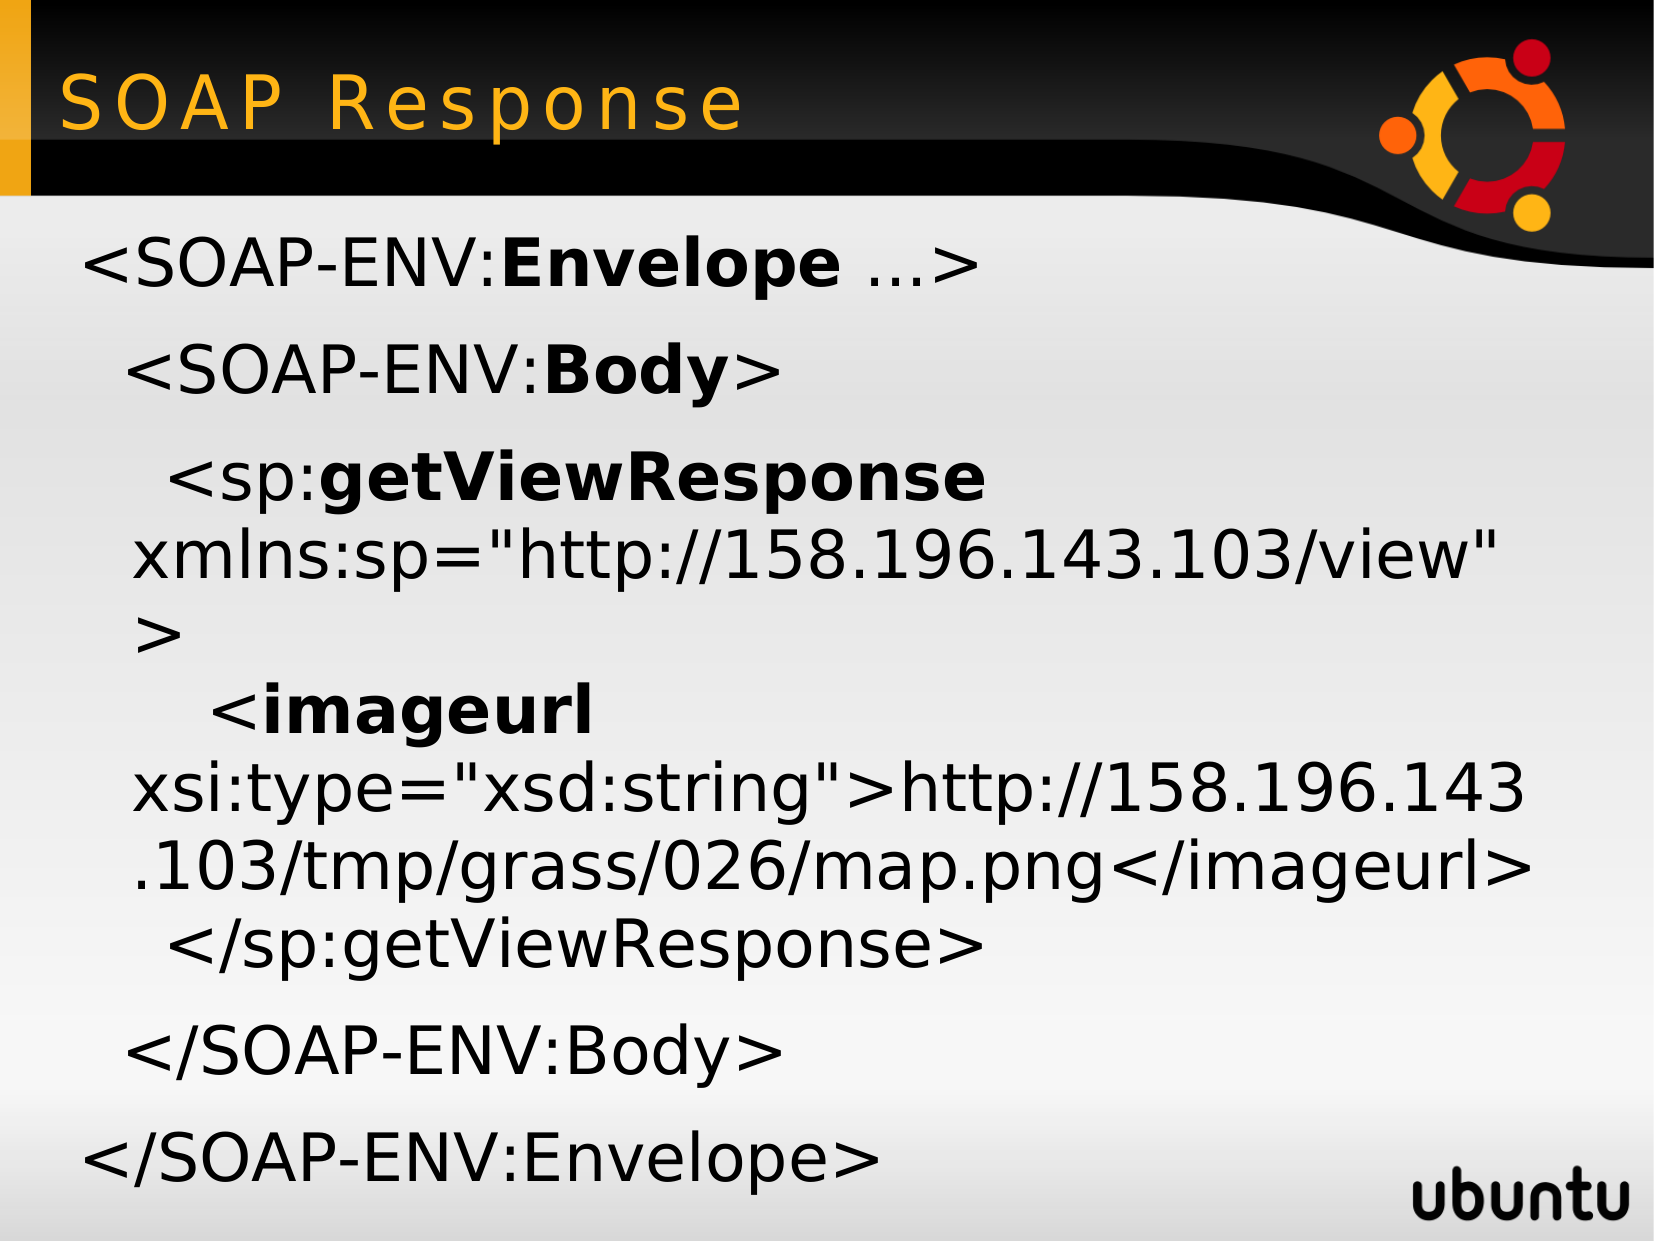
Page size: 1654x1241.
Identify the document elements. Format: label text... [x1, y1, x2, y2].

list <SOAP-ENV:Envelope ...> <SOAP-ENV:Body> <sp:getViewResponse xmlns:sp="http://158.196.143.103/view"> <imageurl xsi:type="xsd:string">http://158.196.143.103/tmp/grass/026/map.png</imageurl> </sp:getViewResponse> </SOAP-ENV:Body> </SOAP-ENV:Envelope> [60, 224, 1549, 1198]
title SOAP Response [59, 29, 1270, 178]
picture [0, 0, 1654, 1241]
